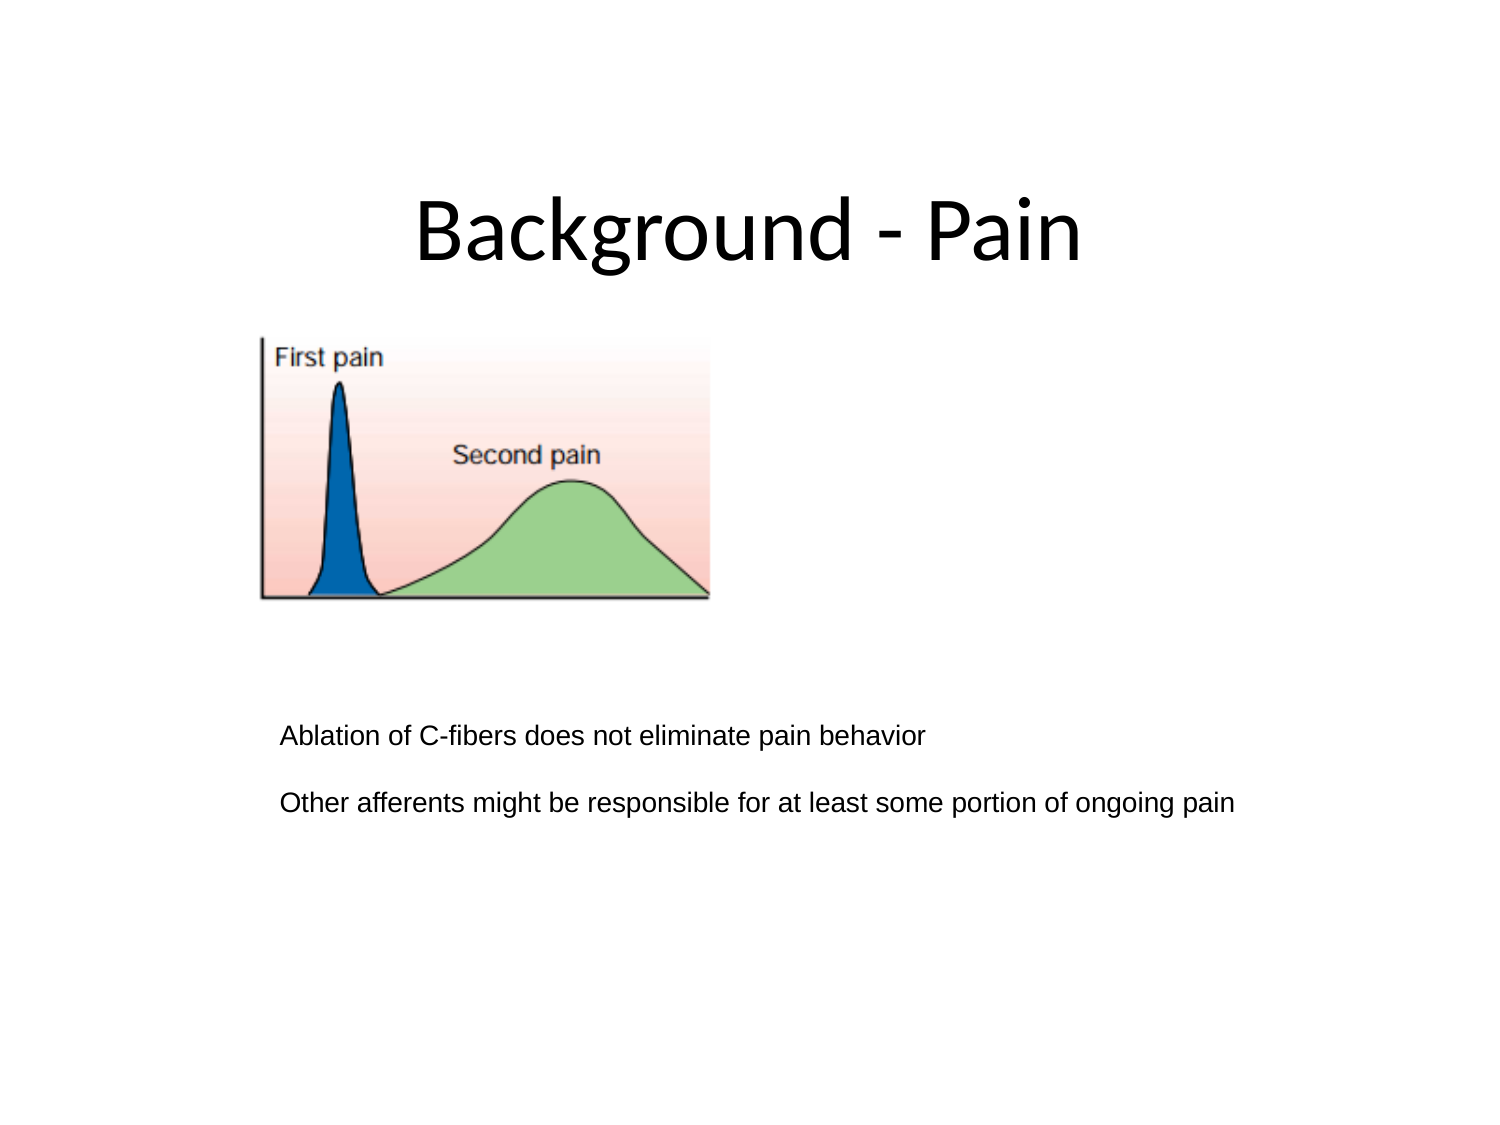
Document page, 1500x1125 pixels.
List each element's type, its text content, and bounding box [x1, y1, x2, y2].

text_box Ablation of C-fibers does not eliminate pain behavior Other afferents might be responsible for at least some portion of ongoing pain [264, 709, 1268, 828]
picture [223, 315, 731, 622]
title Background - Pain [103, 141, 1397, 306]
